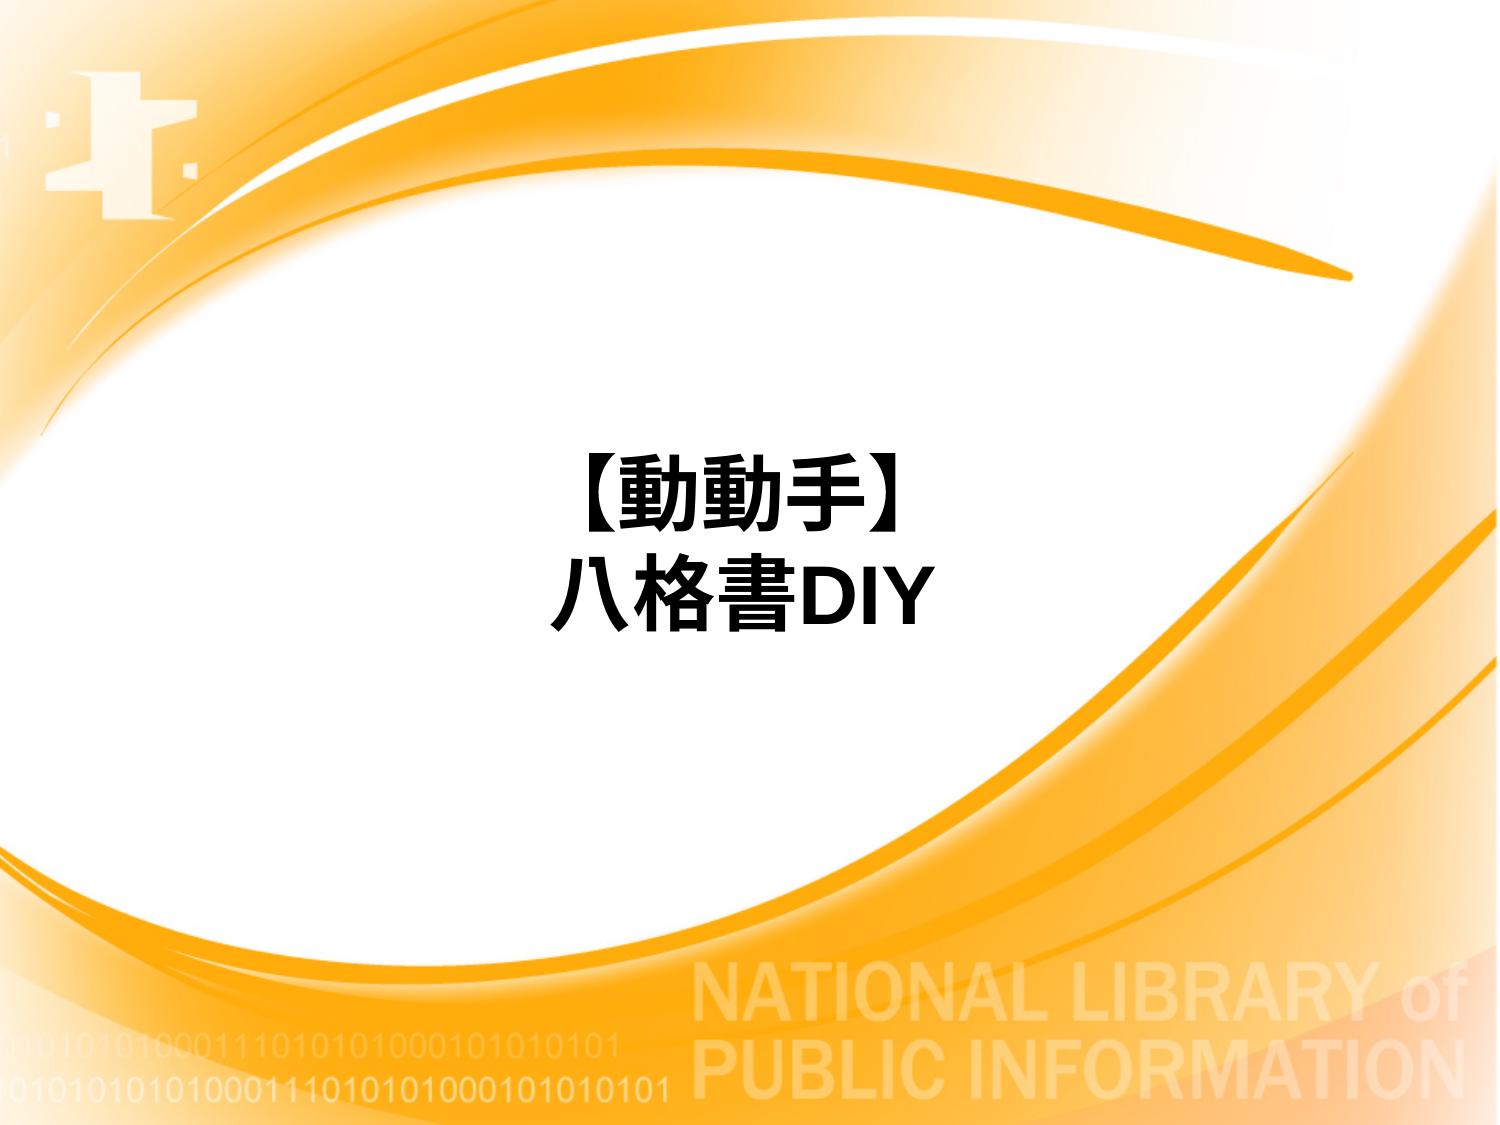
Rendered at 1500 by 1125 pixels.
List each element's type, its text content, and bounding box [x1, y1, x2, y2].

title 【動動手】 八格書diy [105, 433, 1381, 657]
picture [0, 0, 1500, 1125]
